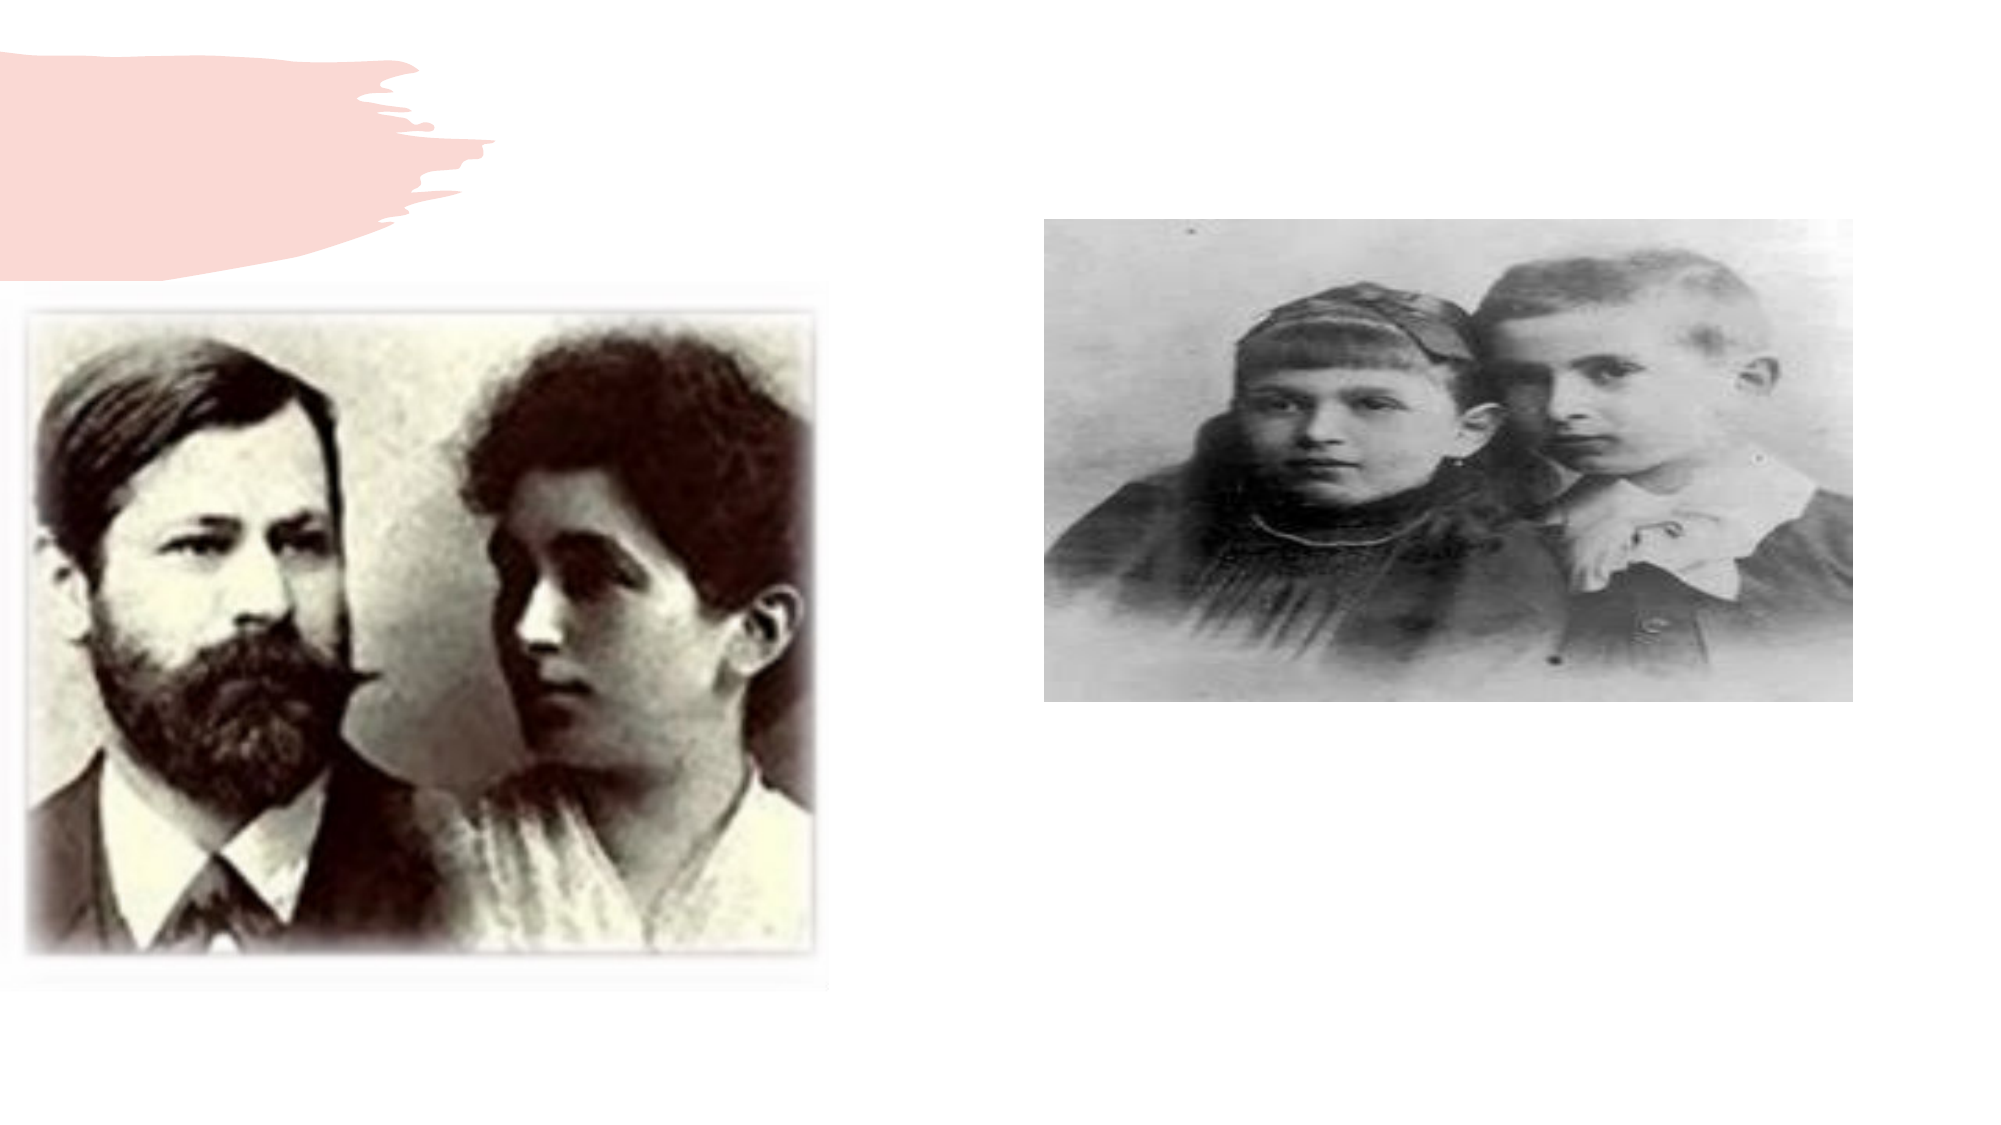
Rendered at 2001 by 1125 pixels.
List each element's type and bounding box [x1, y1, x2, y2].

picture [0, 282, 829, 994]
picture [1044, 219, 1853, 702]
